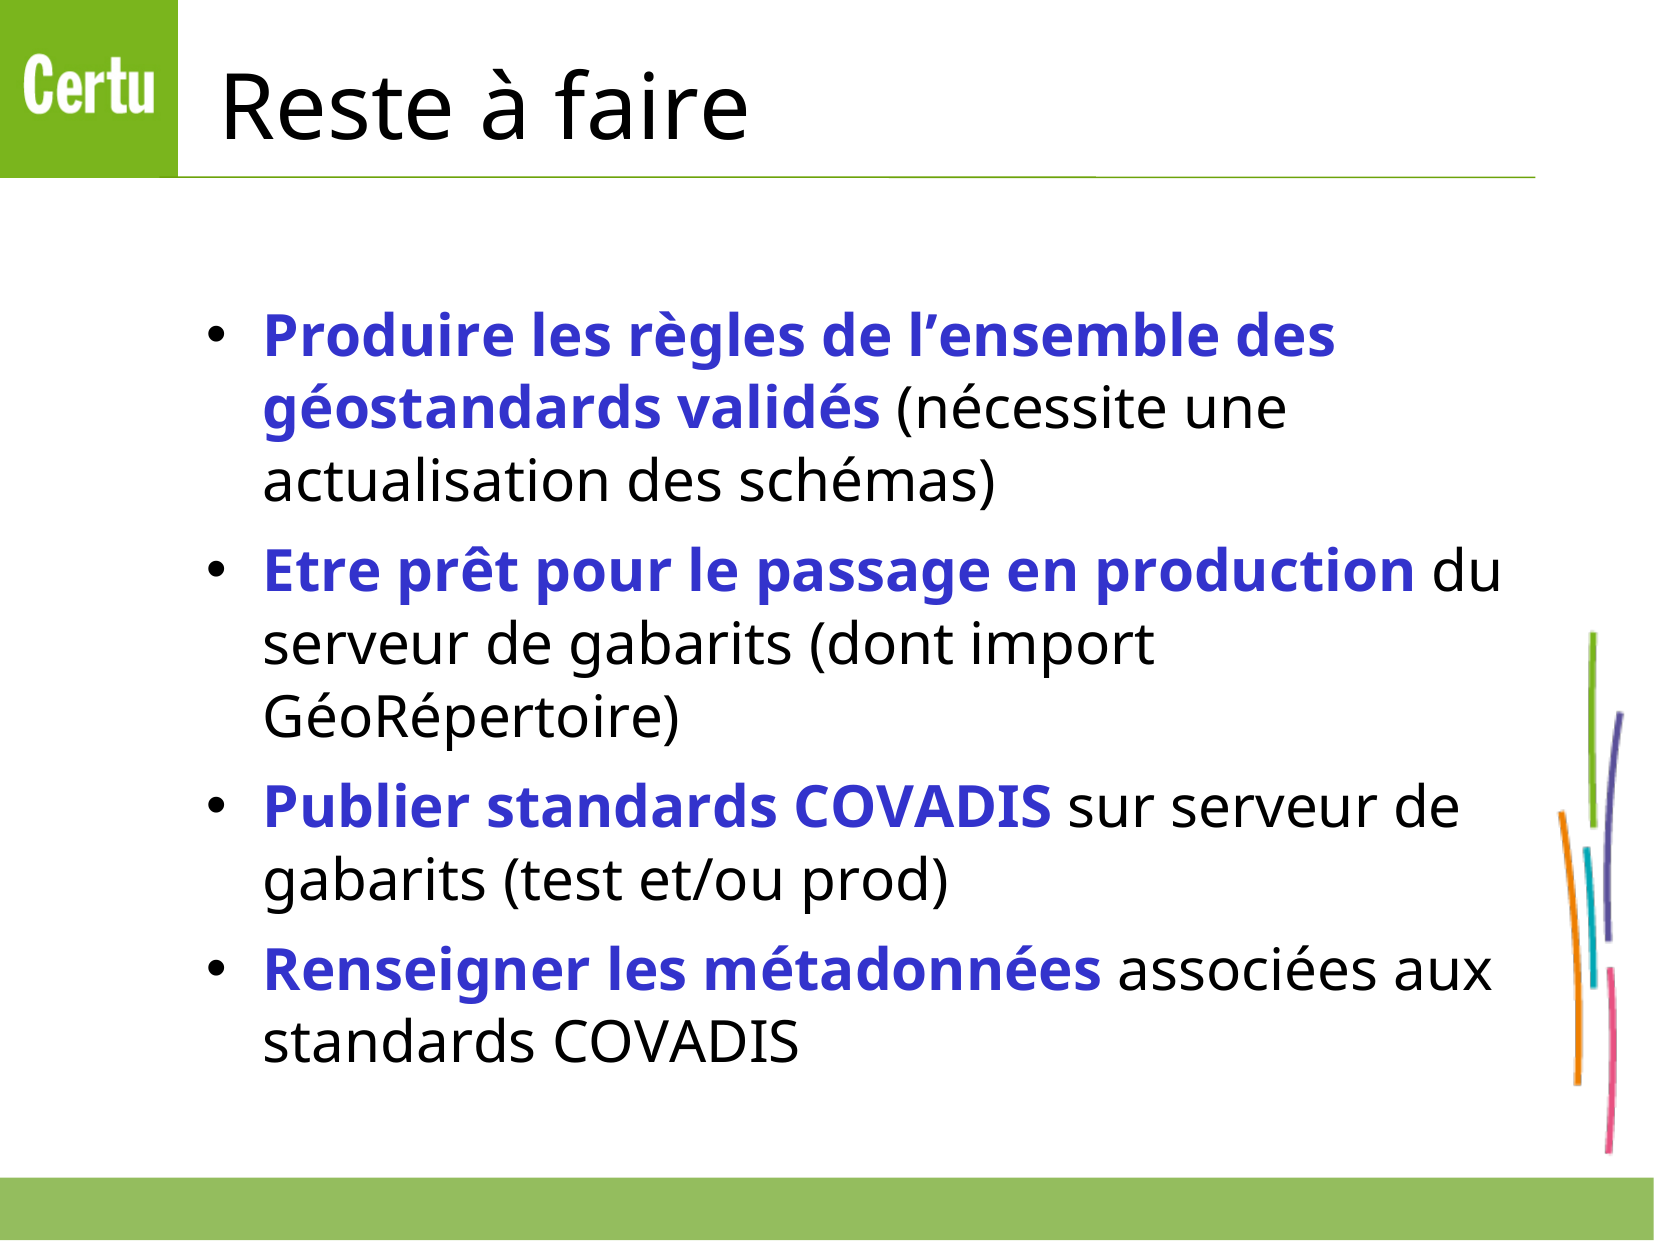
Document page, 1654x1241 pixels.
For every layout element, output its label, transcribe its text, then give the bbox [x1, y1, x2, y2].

title Reste à faire [218, 43, 1536, 159]
picture [0, 0, 178, 178]
list Produire les règles de l’ensemble des géostandards validés (nécessite une actualisation des schémas) Etre prêt pour le passage en production du serveur de gabarits (dont import GéoRépertoire) Publier standards COVADIS sur serveur de gabarits (test et/ou prod) Renseigner les métadonnées associées aux standards COVADIS [206, 295, 1536, 1015]
picture [1535, 620, 1654, 1165]
